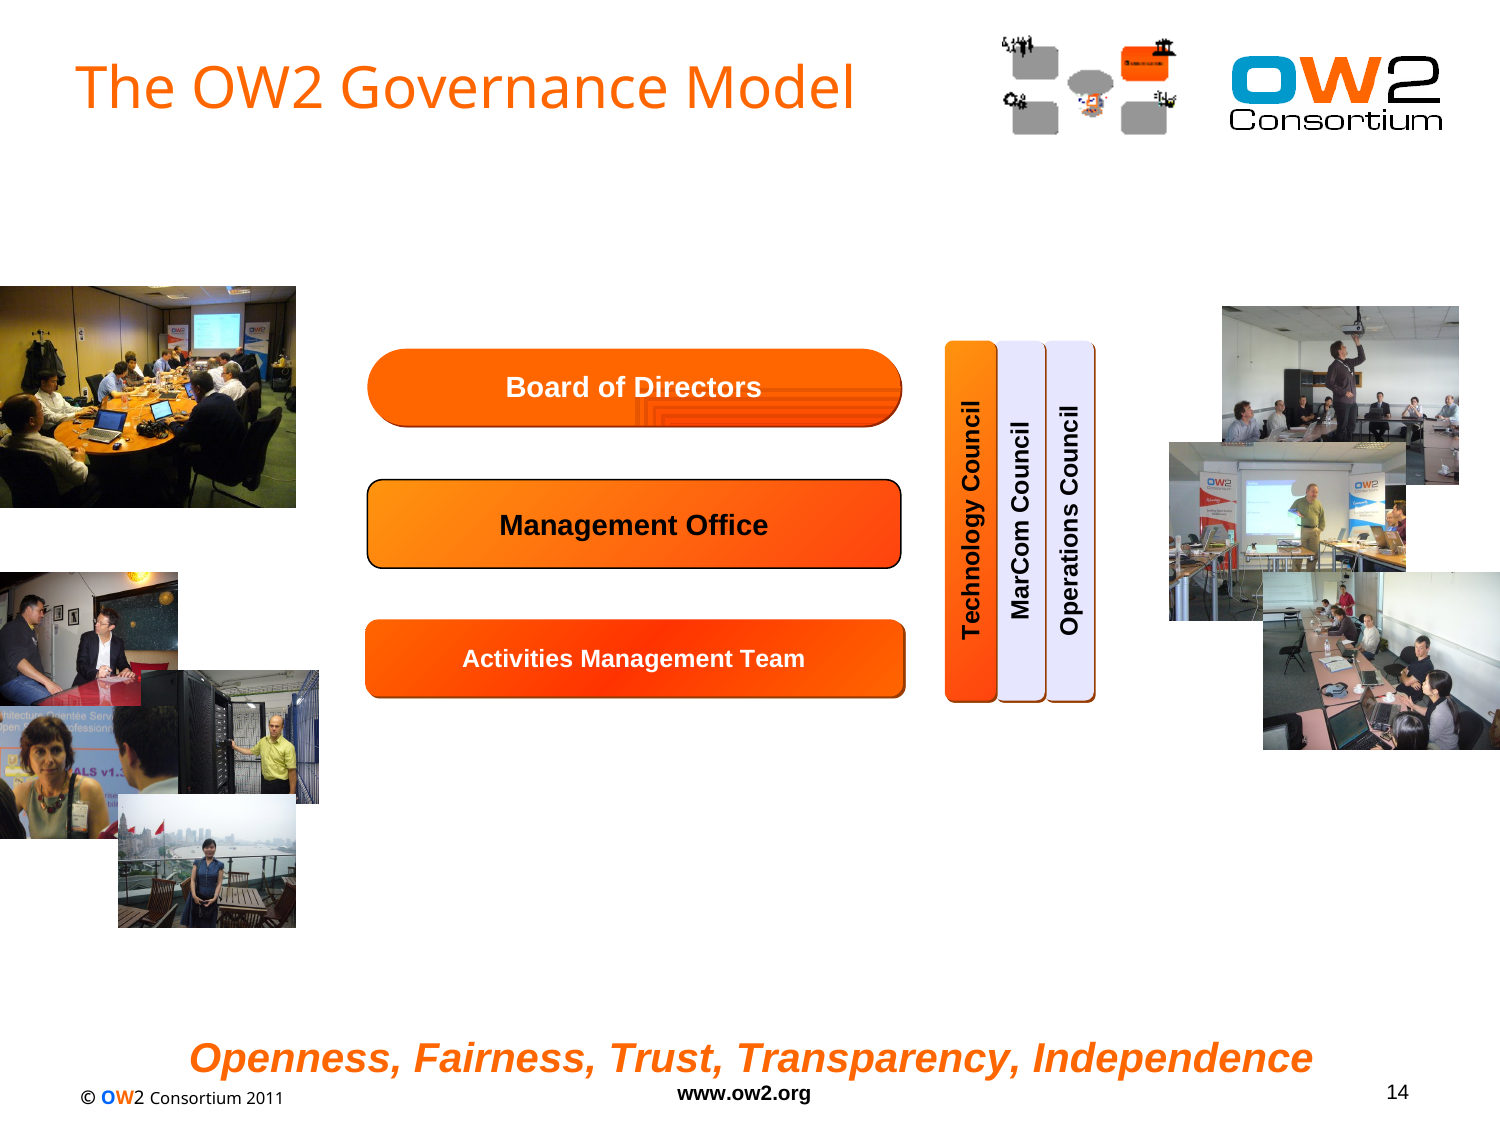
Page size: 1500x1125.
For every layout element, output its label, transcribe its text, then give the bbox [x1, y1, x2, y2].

title The OW2 Governance Model [74, 45, 1175, 176]
text_box Openness, Fairness, Trust, Transparency, Independence [173, 1024, 1330, 1090]
text_box Operations Council [1044, 340, 1094, 701]
picture [0, 572, 319, 928]
text_box Board of Directors [367, 348, 901, 426]
text_box Activities Management Team [365, 619, 903, 697]
picture [1224, 47, 1450, 134]
picture [1169, 306, 1500, 751]
text_box Management Office [367, 479, 901, 569]
picture [0, 286, 296, 508]
picture [1002, 31, 1178, 138]
text_box MarCom Council [995, 340, 1045, 701]
text_box Technology Council [944, 340, 996, 701]
